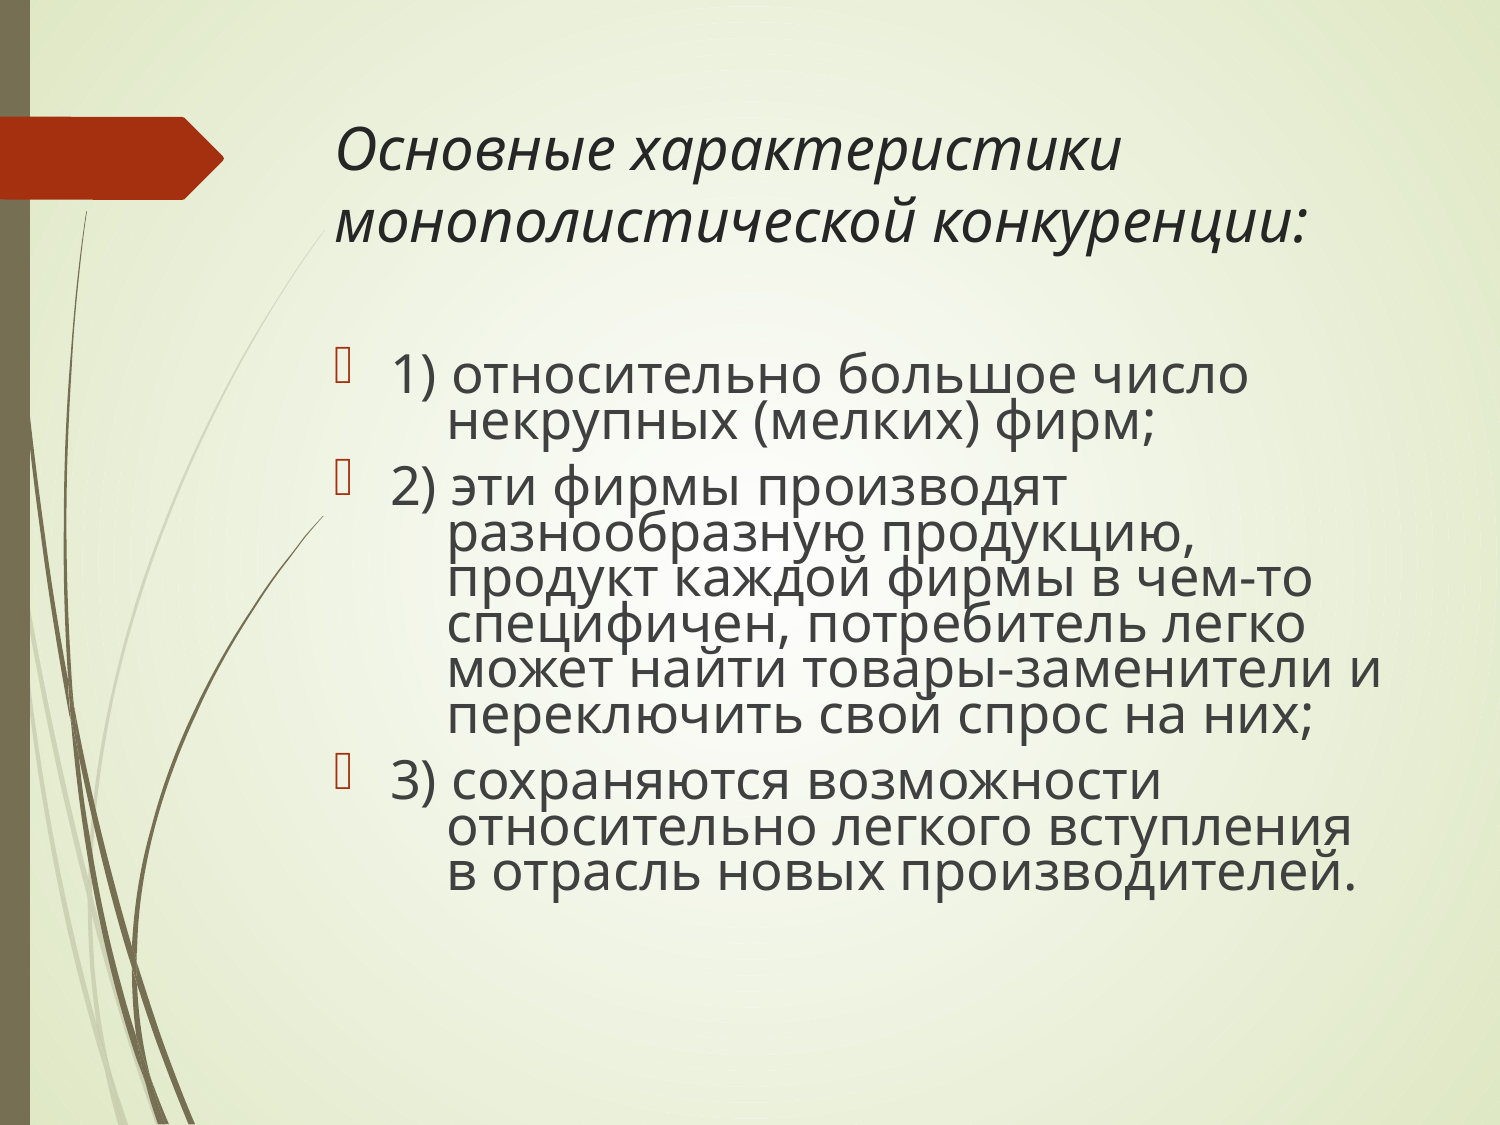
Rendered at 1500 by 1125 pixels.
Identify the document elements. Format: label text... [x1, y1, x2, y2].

title Основные характеристики монополистической конкуренции: [319, 102, 1400, 313]
list 1) относительно большое число некрупных (мелких) фирм; 2) эти фирмы производят разнообразную продукцию, продукт каждой фирмы в чем-то специфичен, потребитель легко может найти товары-заменители и переключить свой спрос на них; 3) сохраняются возможности относительно легкого вступления в отрасль новых производителей. [318, 350, 1401, 970]
